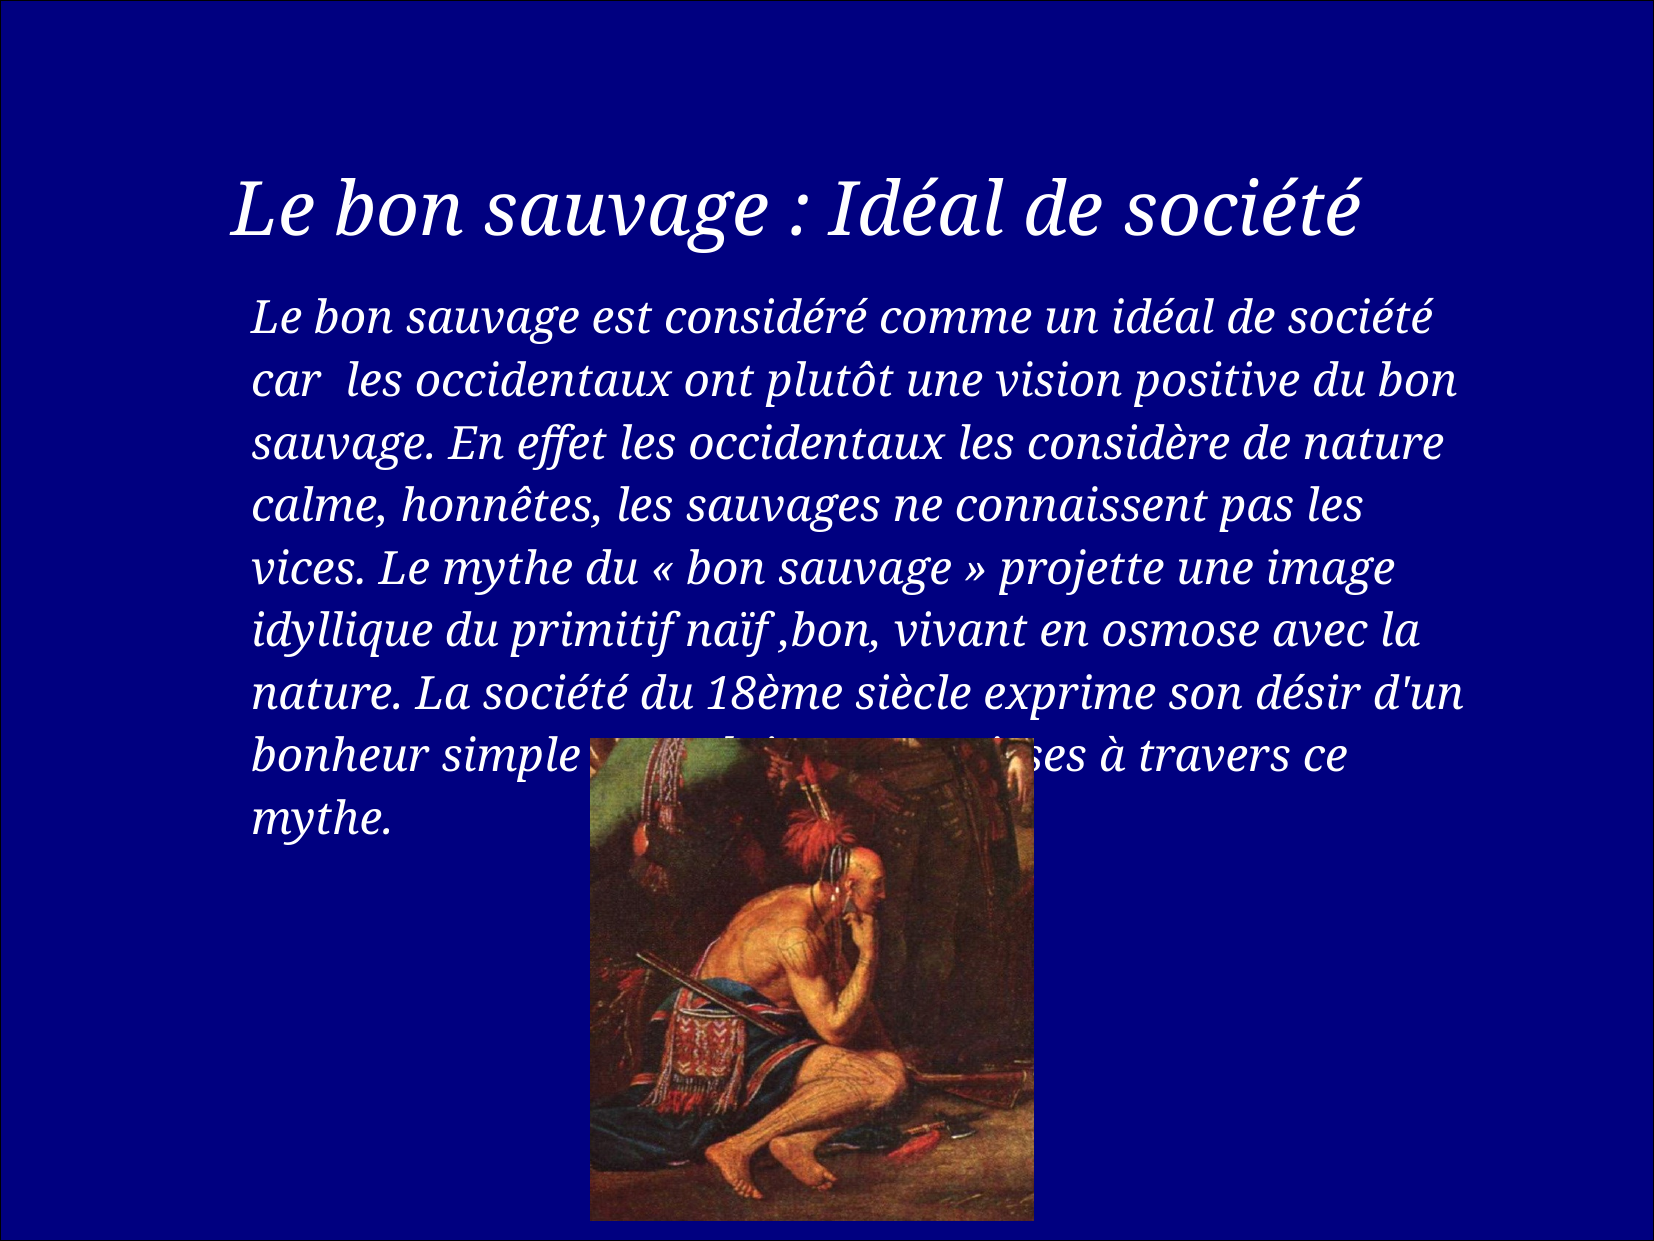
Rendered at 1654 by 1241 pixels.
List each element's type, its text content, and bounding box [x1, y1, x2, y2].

text_box [0, 0, 1654, 1241]
text_box Le bon sauvage est considéré comme un idéal de société car les occidentaux ont plutôt une vision positive du bon sauvage. En effet les occidentaux les considère de nature calme, honnêtes, les sauvages ne connaissent pas les vices. Le mythe du « bon sauvage » projette une image idyllique du primitif naïf ,bon, vivant en osmose avec la nature. La société du 18ème siècle exprime son désir d'un bonheur simple et traduit ses angoisses à travers ce mythe. [236, 277, 1506, 768]
text_box Le bon sauvage : Idéal de société [177, 147, 1418, 248]
picture [590, 738, 1034, 1221]
